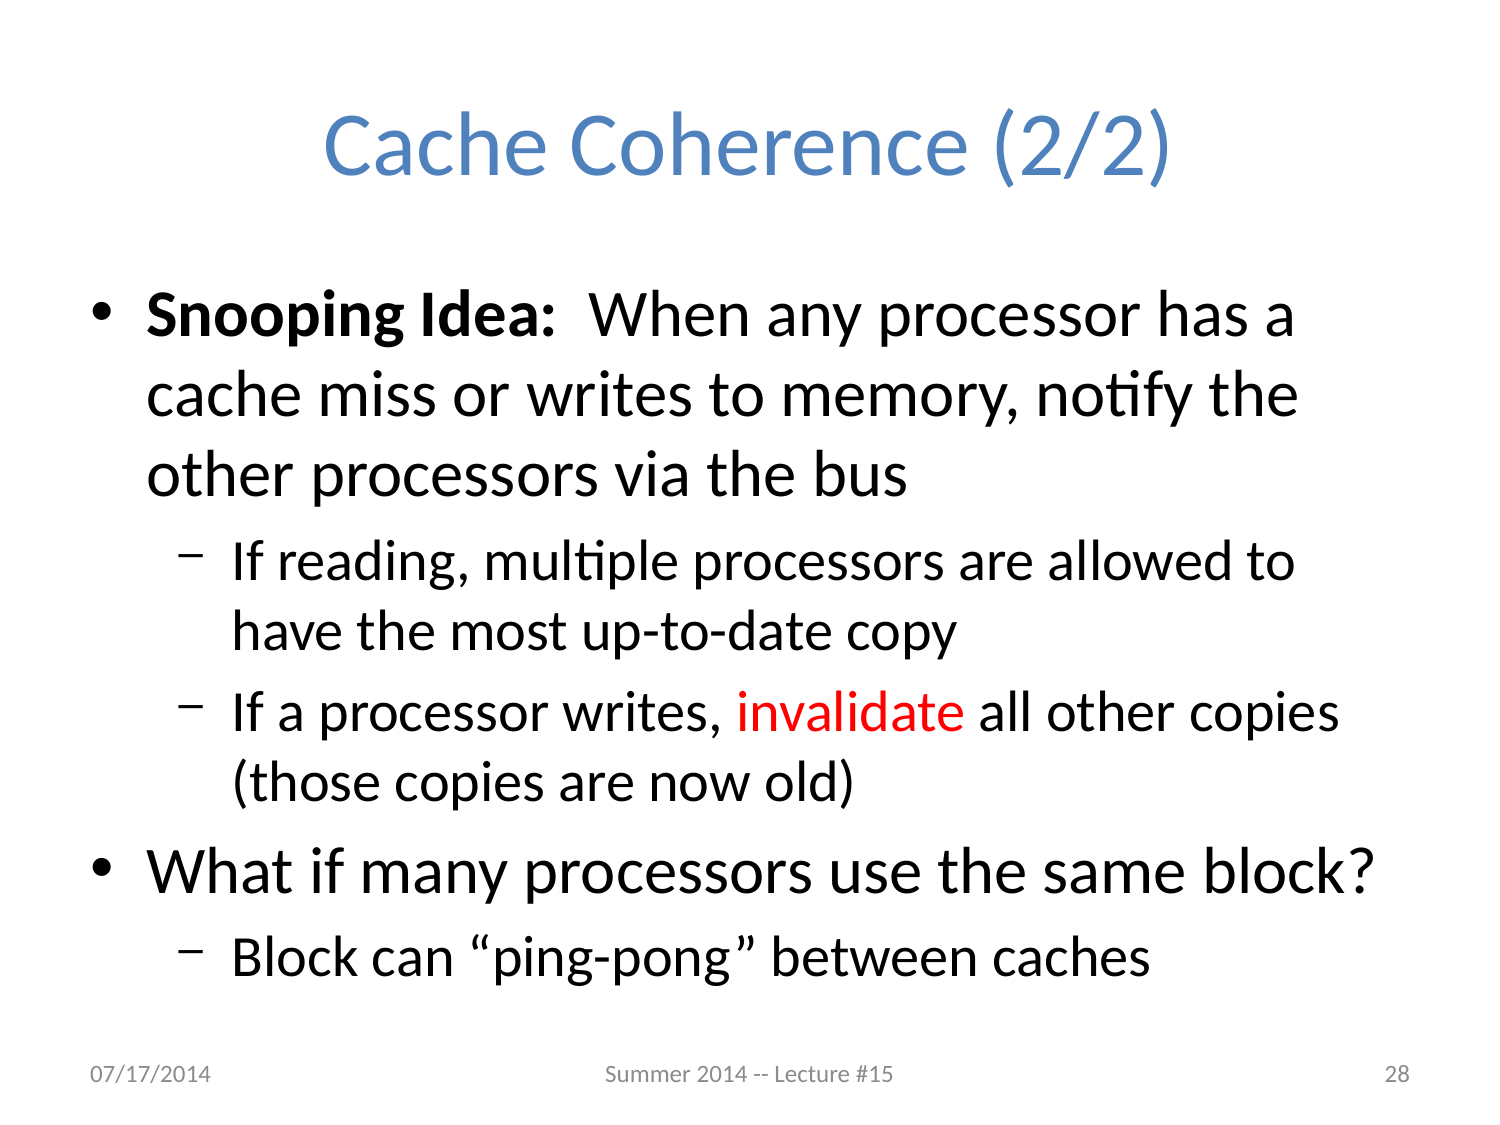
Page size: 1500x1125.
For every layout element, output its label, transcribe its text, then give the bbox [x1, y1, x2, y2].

list Snooping Idea: When any processor has a cache miss or writes to memory, notify the other processors via the bus If reading, multiple processors are allowed to have the most up-to-date copy If a processor writes, invalidate all other copies (those copies are now old) What if many processors use the same block? Block can “ping-pong” between caches [75, 262, 1425, 1073]
slide_number <number> [1074, 1042, 1425, 1103]
title Cache Coherence (2/2) [75, 45, 1425, 233]
footer Summer 2014 -- Lecture #15 [512, 1042, 988, 1103]
slide_number 07/17/2014 [75, 1042, 425, 1103]
